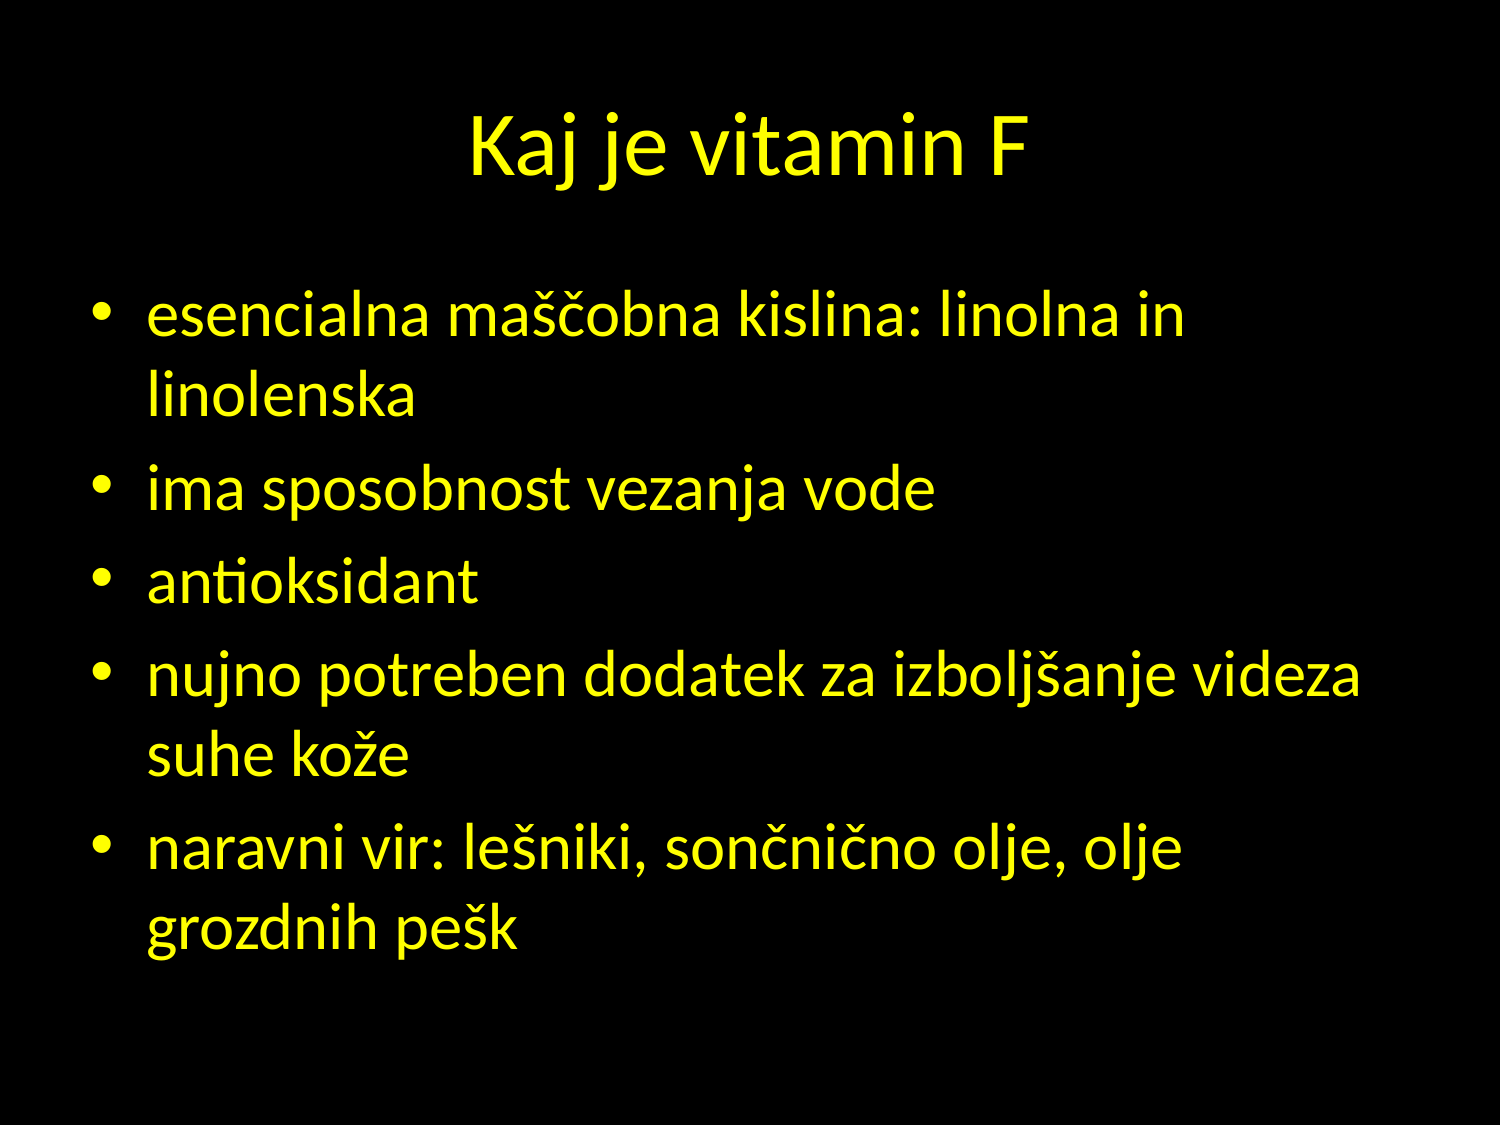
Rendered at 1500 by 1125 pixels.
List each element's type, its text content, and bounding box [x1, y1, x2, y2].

list esencialna maščobna kislina: linolna in linolenska ima sposobnost vezanja vode antioksidant nujno potreben dodatek za izboljšanje videza suhe kože naravni vir: lešniki, sončnično olje, olje grozdnih pešk [75, 262, 1425, 1005]
title Kaj je vitamin F [75, 45, 1425, 233]
